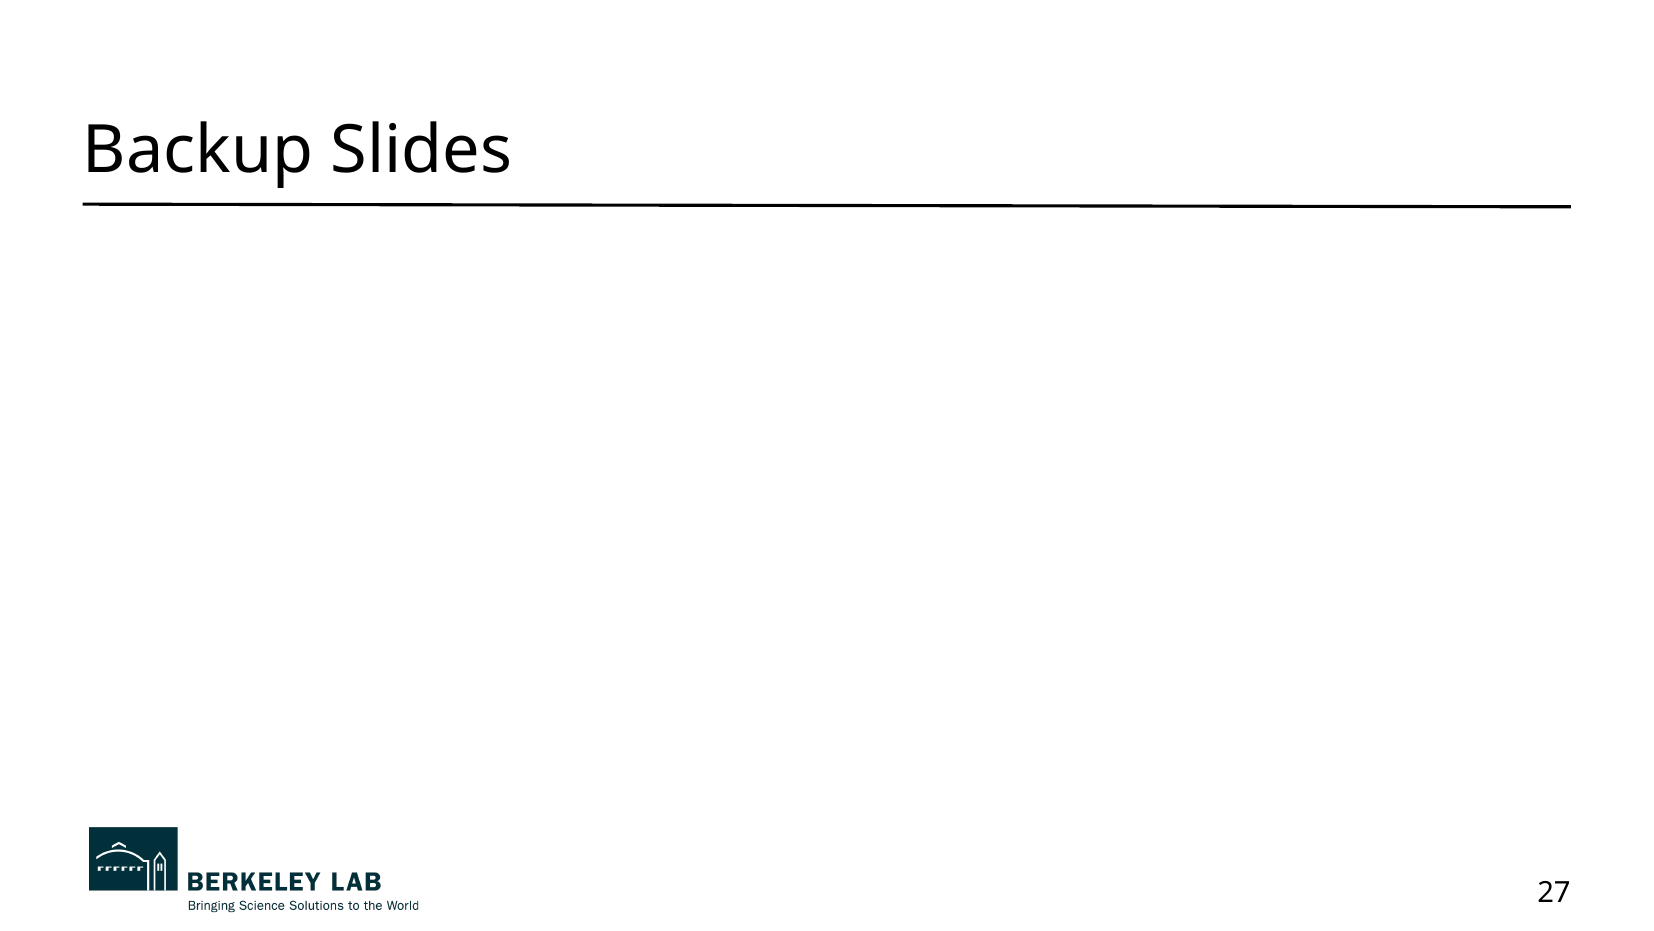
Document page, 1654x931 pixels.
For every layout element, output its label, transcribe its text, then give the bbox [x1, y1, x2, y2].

title Backup Slides [82, 37, 1571, 193]
picture [71, 809, 436, 930]
